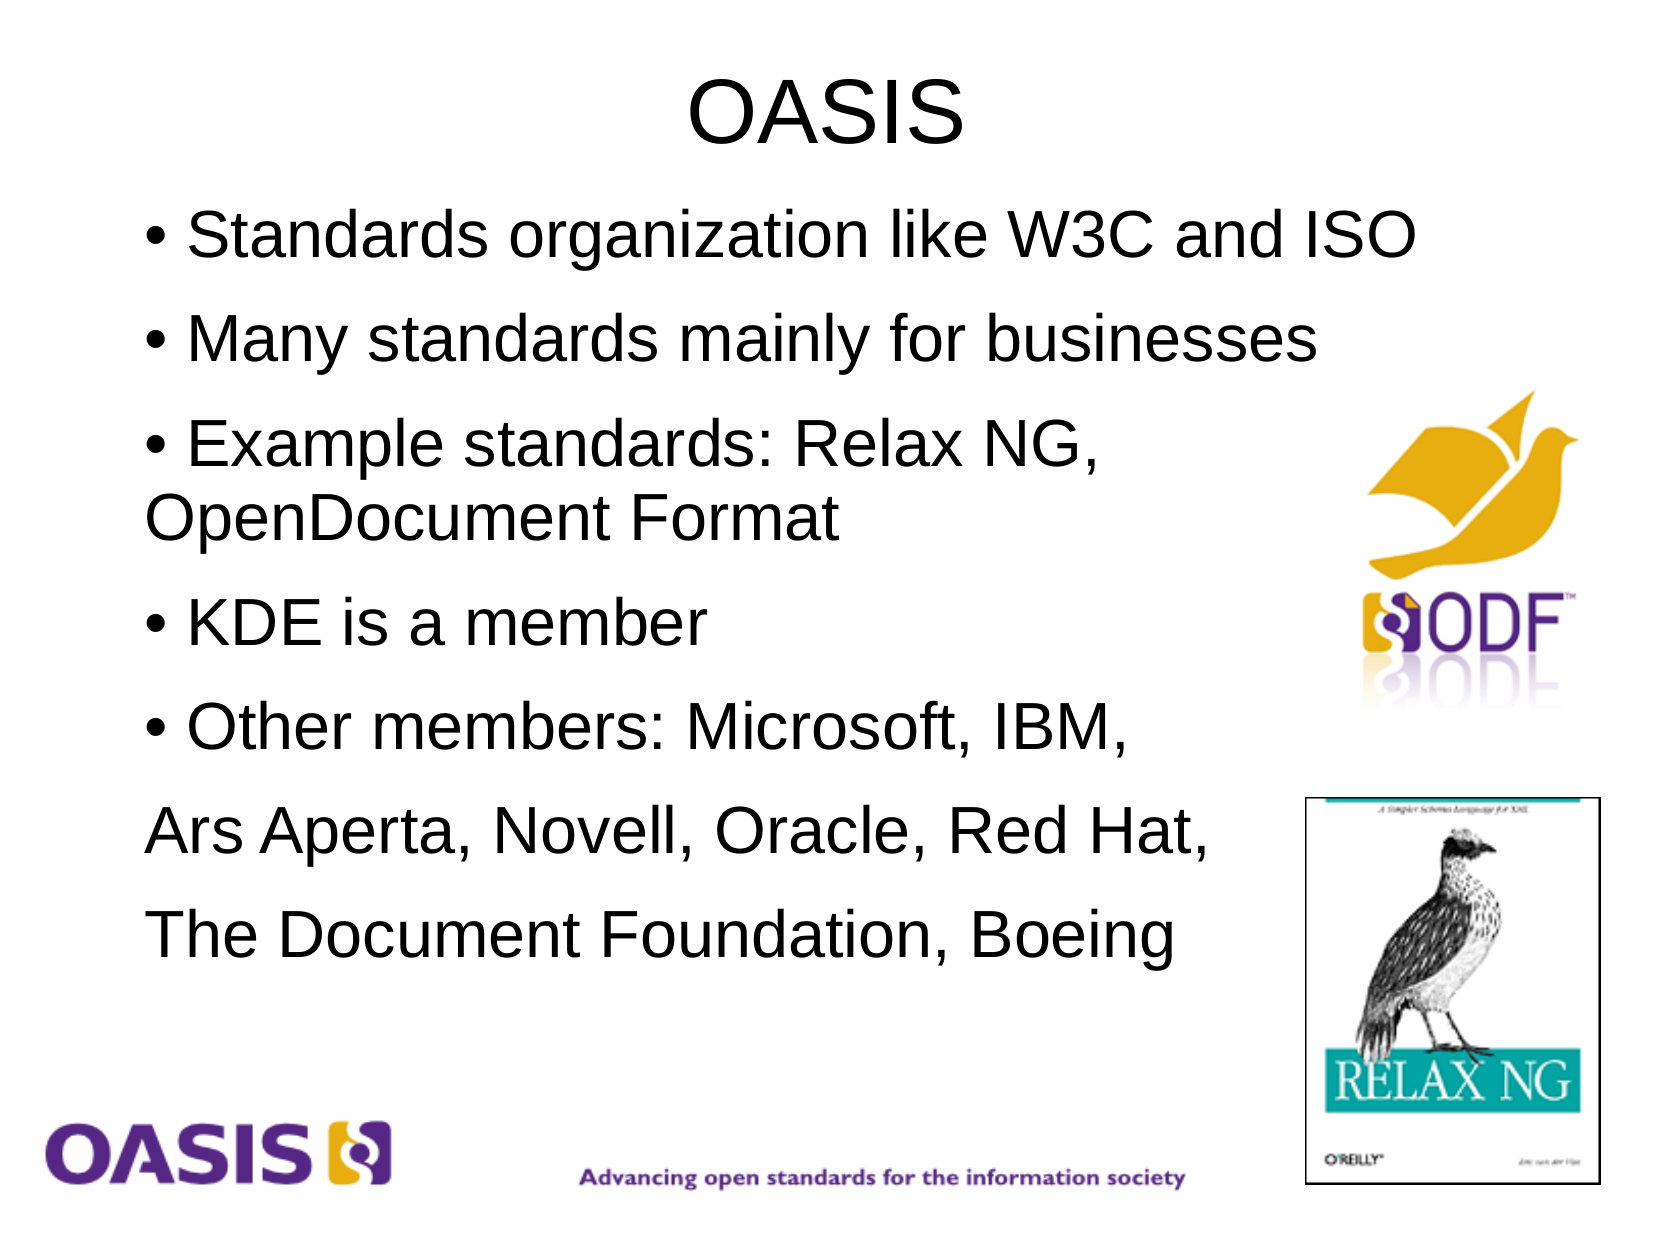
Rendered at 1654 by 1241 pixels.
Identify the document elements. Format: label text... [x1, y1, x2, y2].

picture [1548, 387, 1601, 781]
text_box OASIS [82, 52, 1571, 171]
text_box • Standards organization like W3C and ISO • Many standards mainly for businesses • Example standards: Relax NG, OpenDocument Format • KDE is a member • Other members: Microsoft, IBM, Ars Aperta, Novell, Oracle, Red Hat, The Document Foundation, Boeing [59, 189, 1548, 910]
picture [21, 1094, 1231, 1210]
picture [1305, 797, 1601, 1186]
